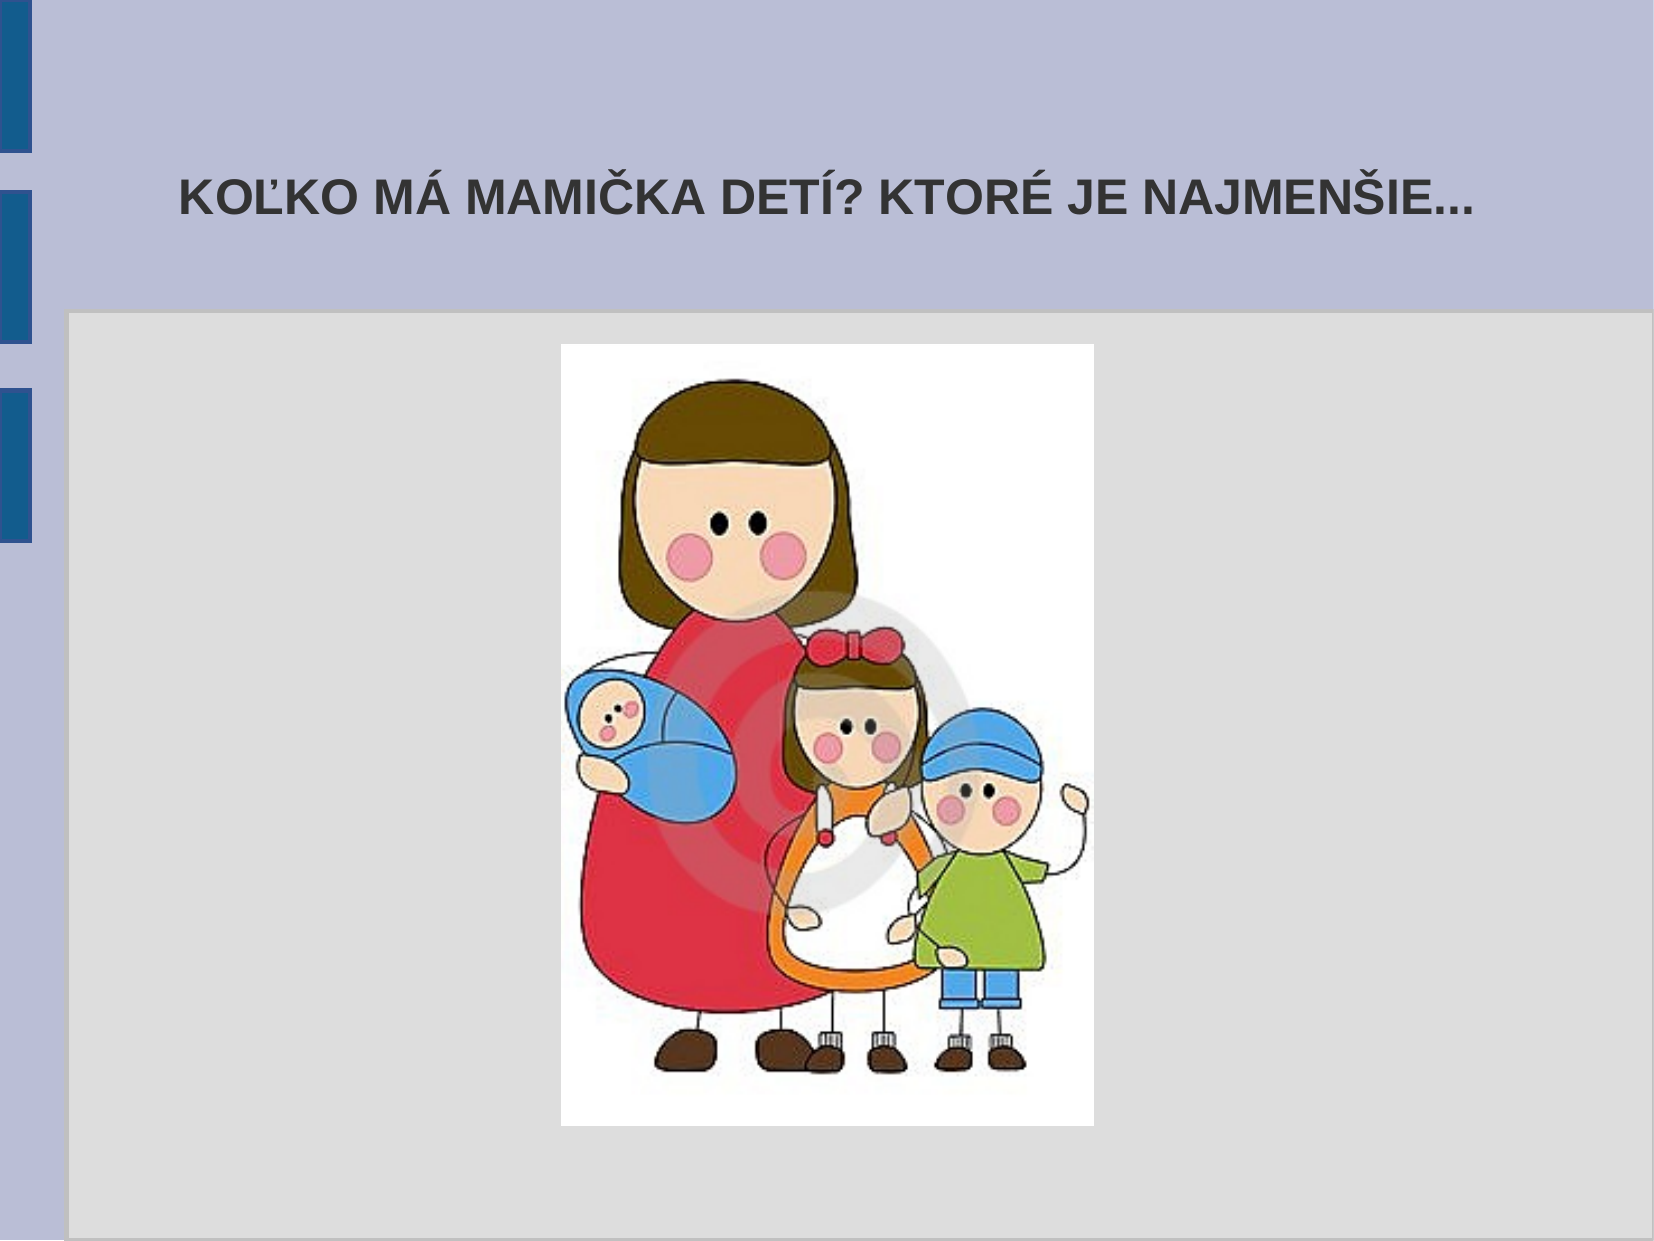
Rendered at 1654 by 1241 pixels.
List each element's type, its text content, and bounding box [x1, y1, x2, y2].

title KOĽKO MÁ MAMIČKA DETÍ? KTORÉ JE NAJMENŠIE... [121, 91, 1534, 299]
picture [561, 344, 1094, 1126]
